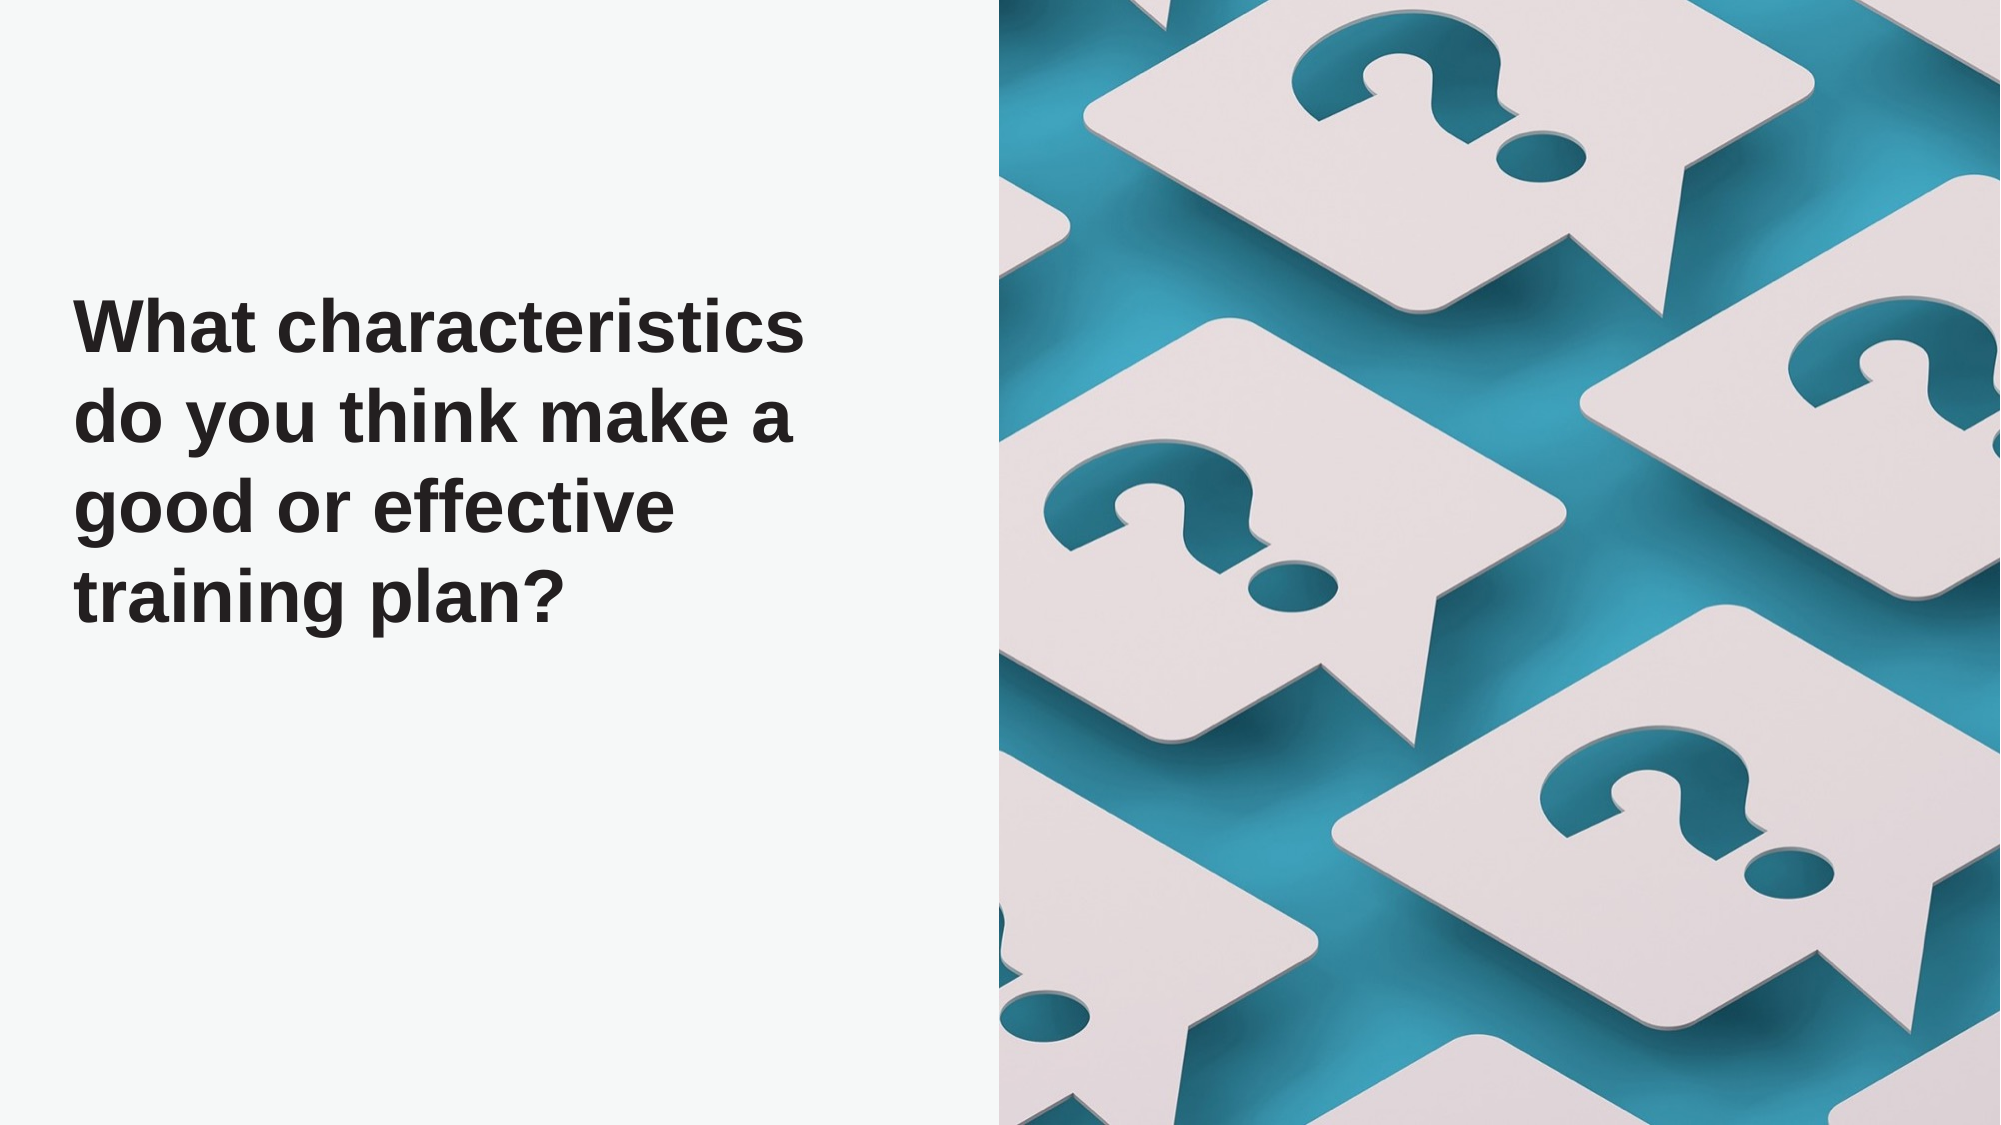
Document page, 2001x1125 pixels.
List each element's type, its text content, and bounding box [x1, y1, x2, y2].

title What characteristics do you think make a good or effective training plan? [58, 270, 864, 784]
picture [999, 0, 2000, 1125]
